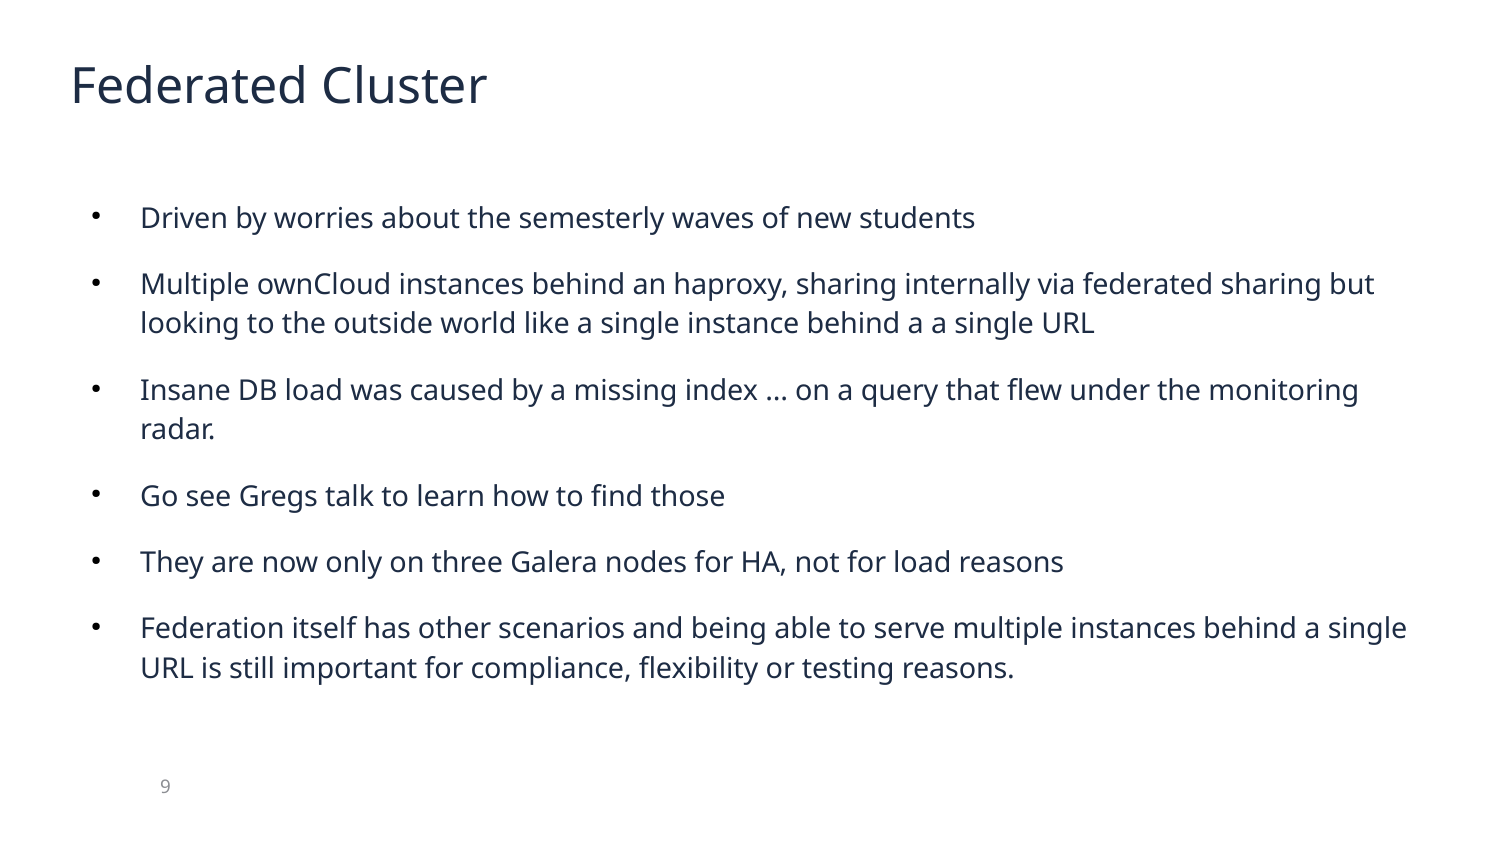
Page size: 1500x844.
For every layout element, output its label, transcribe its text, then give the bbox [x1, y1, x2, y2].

title Federated Cluster [70, 34, 1429, 135]
list Driven by worries about the semesterly waves of new students Multiple ownCloud instances behind an haproxy, sharing internally via federated sharing but looking to the outside world like a single instance behind a a single URL Insane DB load was caused by a missing index … on a query that flew under the monitoring radar. Go see Gregs talk to learn how to find those They are now only on three Galera nodes for HA, not for load reasons Federation itself has other scenarios and being able to serve multiple instances behind a single URL is still important for compliance, flexibility or testing reasons. [75, 197, 1425, 687]
